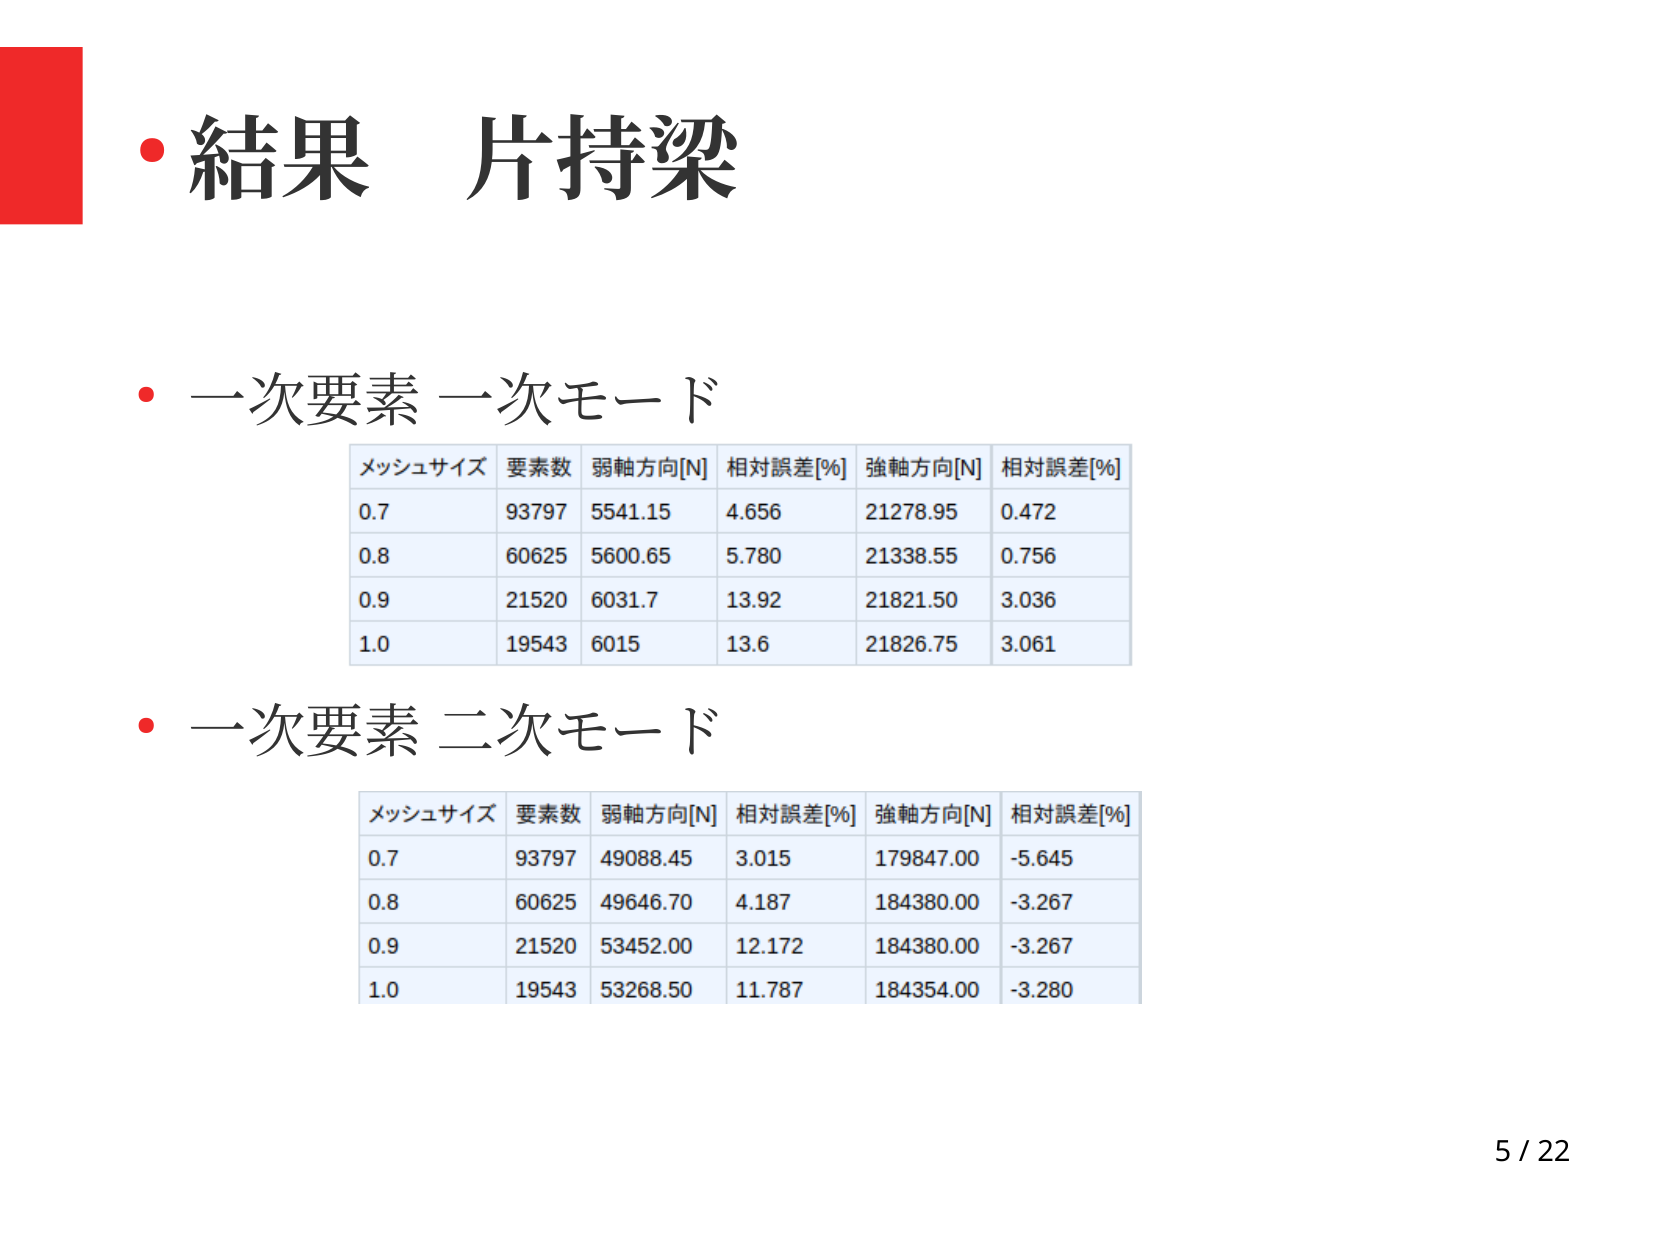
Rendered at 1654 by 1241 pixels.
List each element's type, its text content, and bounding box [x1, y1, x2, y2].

list 一次要素 一次モード 一次要素 二次モード [118, 354, 1536, 1074]
picture [340, 441, 1134, 674]
picture [354, 791, 1142, 1004]
title 結果 片持梁 [118, 49, 1571, 257]
